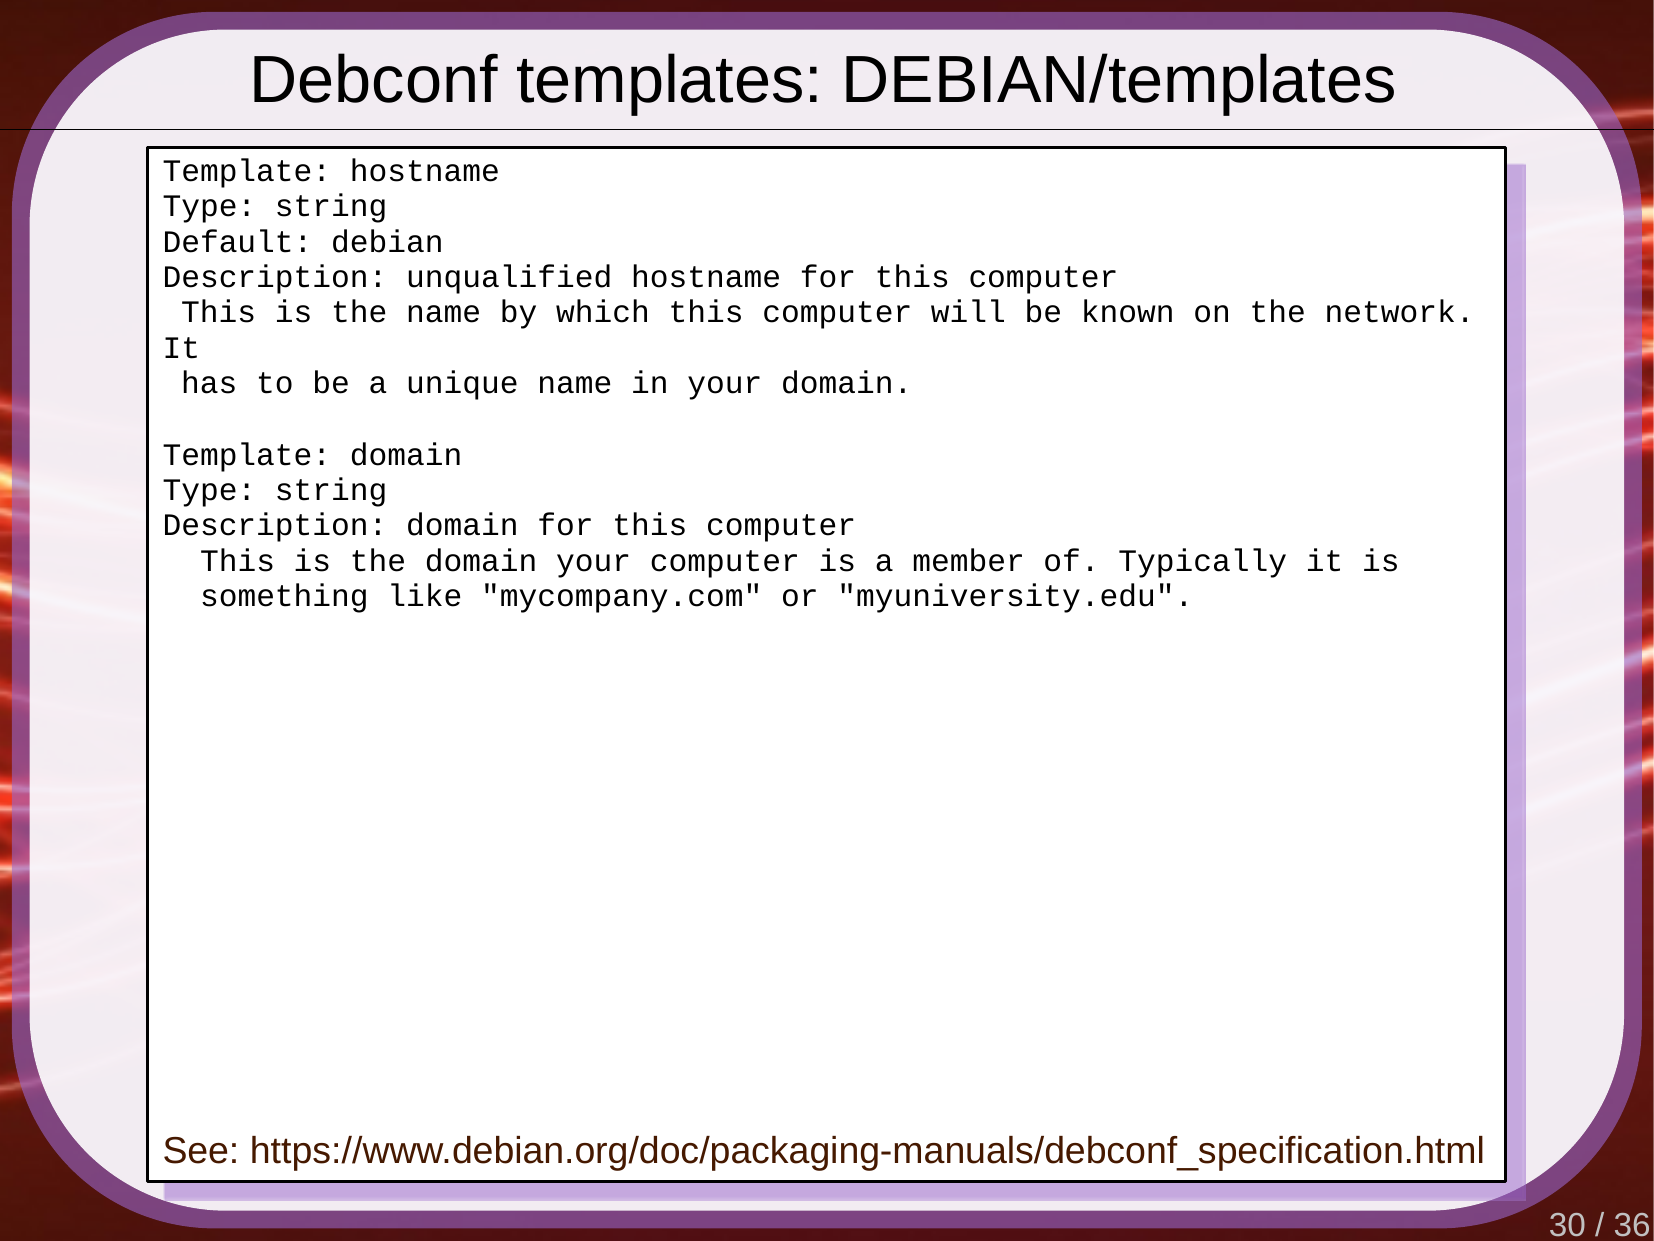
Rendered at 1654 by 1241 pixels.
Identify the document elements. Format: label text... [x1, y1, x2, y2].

title Debconf templates: DEBIAN/templates [82, 35, 1565, 125]
picture [0, 130, 1654, 1241]
picture [0, 0, 1654, 129]
text_box See: https://www.debian.org/doc/packaging-manuals/debconf_specification.html [147, 1122, 1506, 1221]
text_box Template: hostname Type: string Default: debian Description: unqualified hostname for this computer This is the name by which this computer will be known on the network. It has to be a unique name in your domain. Template: domain Type: string Description: domain for this computer This is the domain your computer is a member of. Typically it is something like "mycompany.com" or "myuniversity.edu". [147, 147, 1506, 695]
